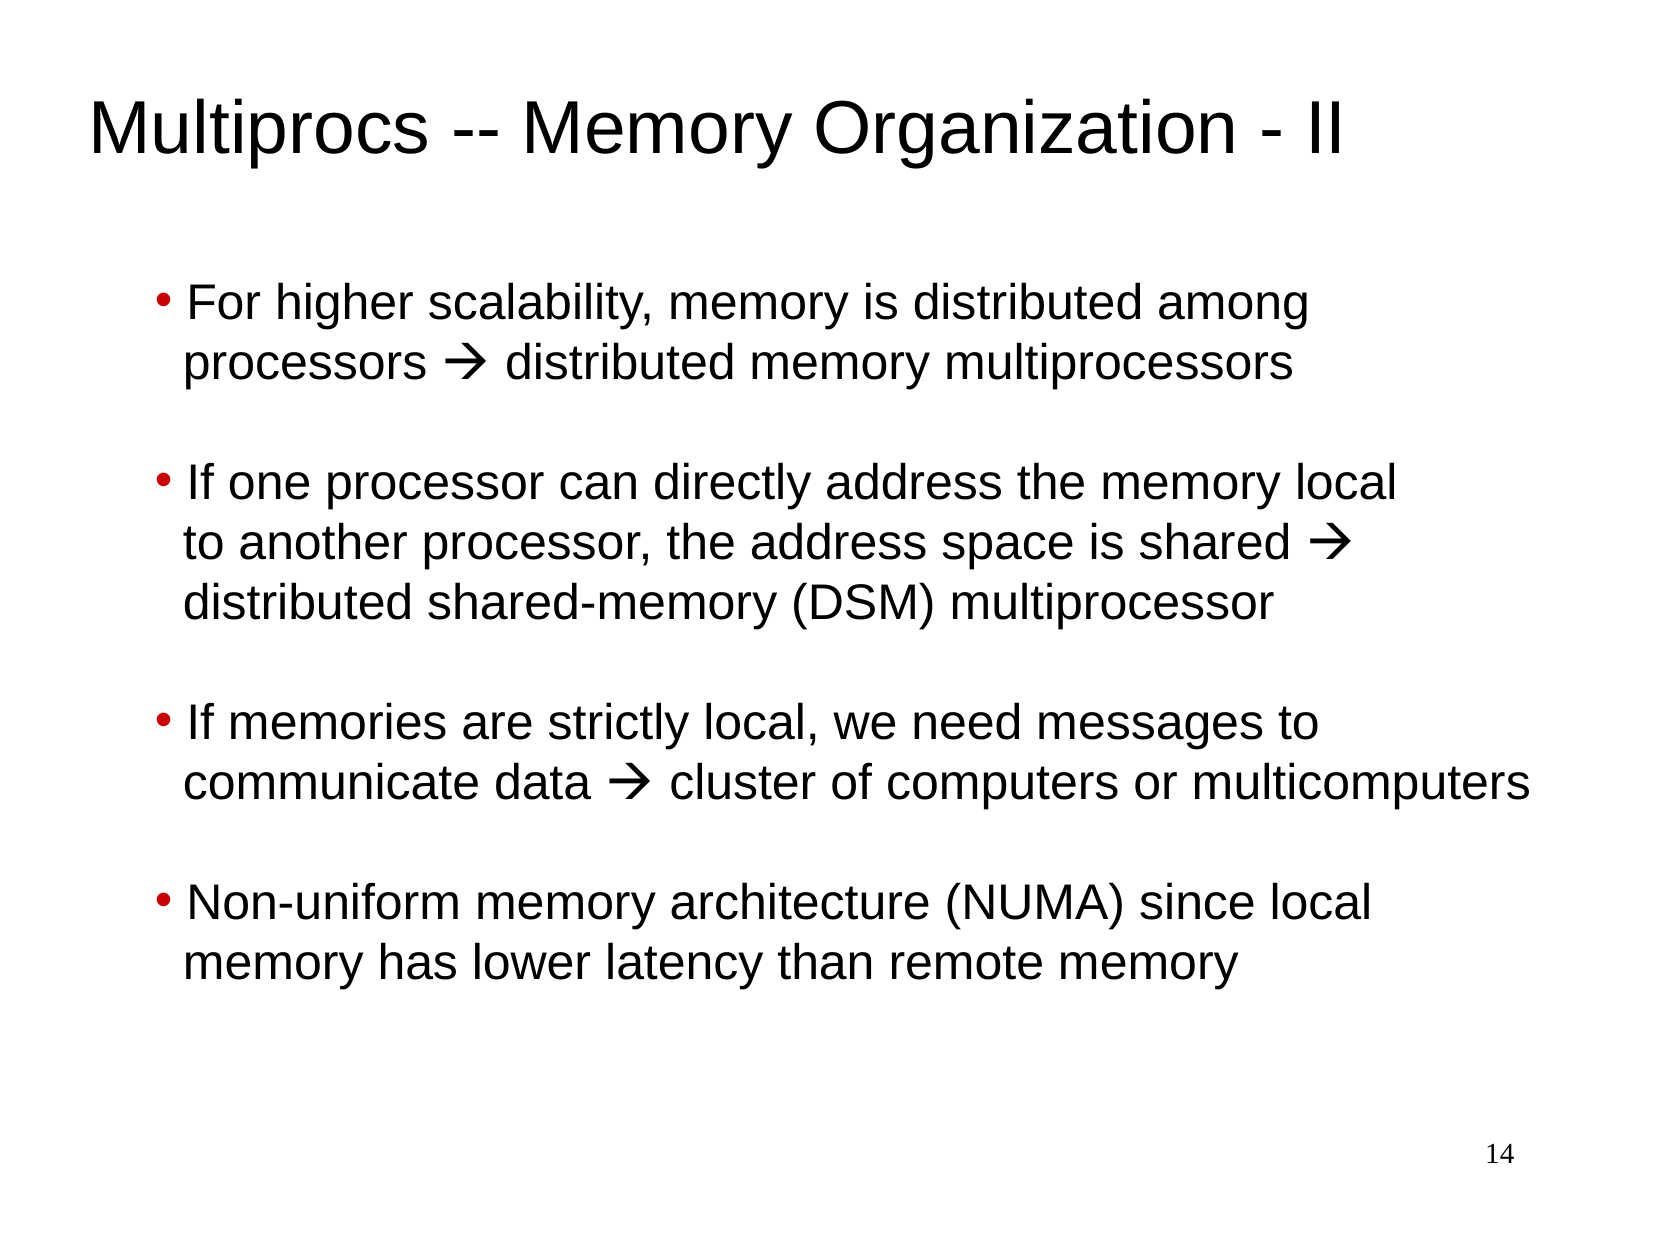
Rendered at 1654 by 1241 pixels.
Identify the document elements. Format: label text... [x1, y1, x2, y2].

text_box Multiprocs -- Memory Organization - II [73, 71, 1363, 177]
text_box <number> [1184, 1129, 1530, 1213]
text_box For higher scalability, memory is distributed among processors  distributed memory multiprocessors If one processor can directly address the memory local to another processor, the address space is shared  distributed shared-memory (DSM) multiprocessor If memories are strictly local, we need messages to communicate data  cluster of computers or multicomputers Non-uniform memory architecture (NUMA) since local memory has lower latency than remote memory [140, 261, 1547, 998]
